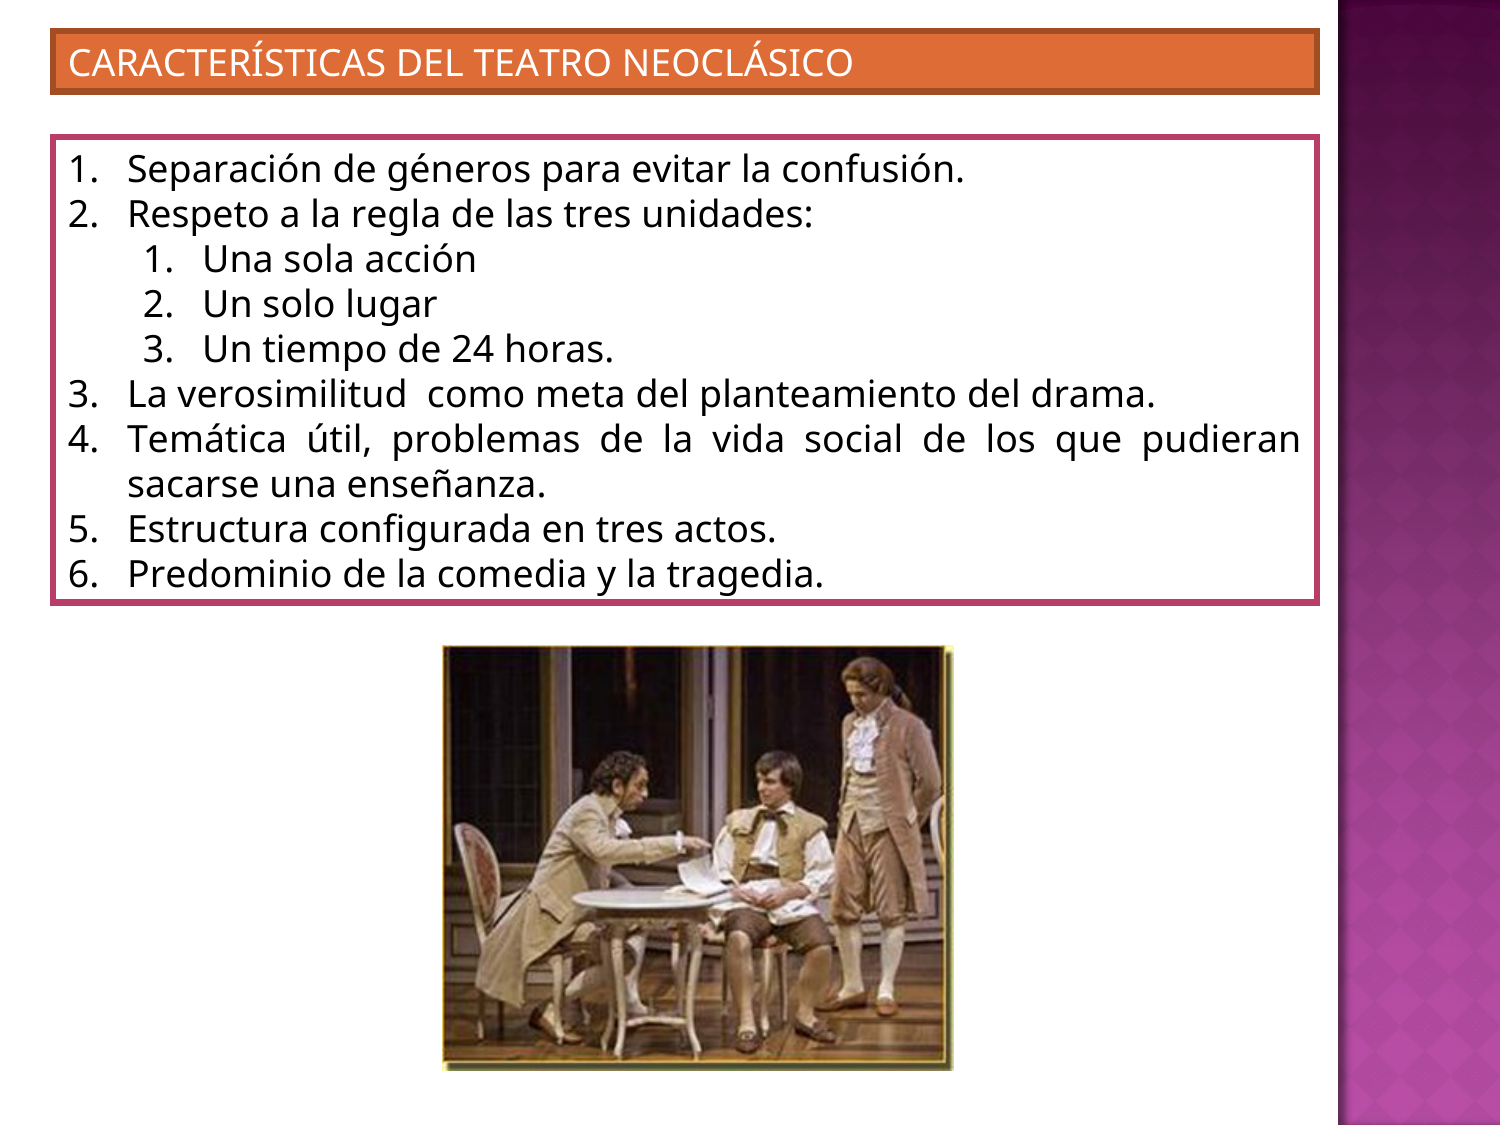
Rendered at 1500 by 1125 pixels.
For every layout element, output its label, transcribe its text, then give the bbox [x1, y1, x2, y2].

text_box CARACTERÍSTICAS DEL TEATRO NEOCLÁSICO [53, 30, 1317, 92]
picture [1337, 0, 1500, 1125]
text_box Separación de géneros para evitar la confusión. Respeto a la regla de las tres unidades: Una sola acción Un solo lugar Un tiempo de 24 horas. La verosimilitud como meta del planteamiento del drama. Temática útil, problemas de la vida social de los que pudieran sacarse una enseñanza. Estructura configurada en tres actos. Predominio de la comedia y la tragedia. [53, 137, 1317, 603]
picture [442, 645, 954, 1071]
